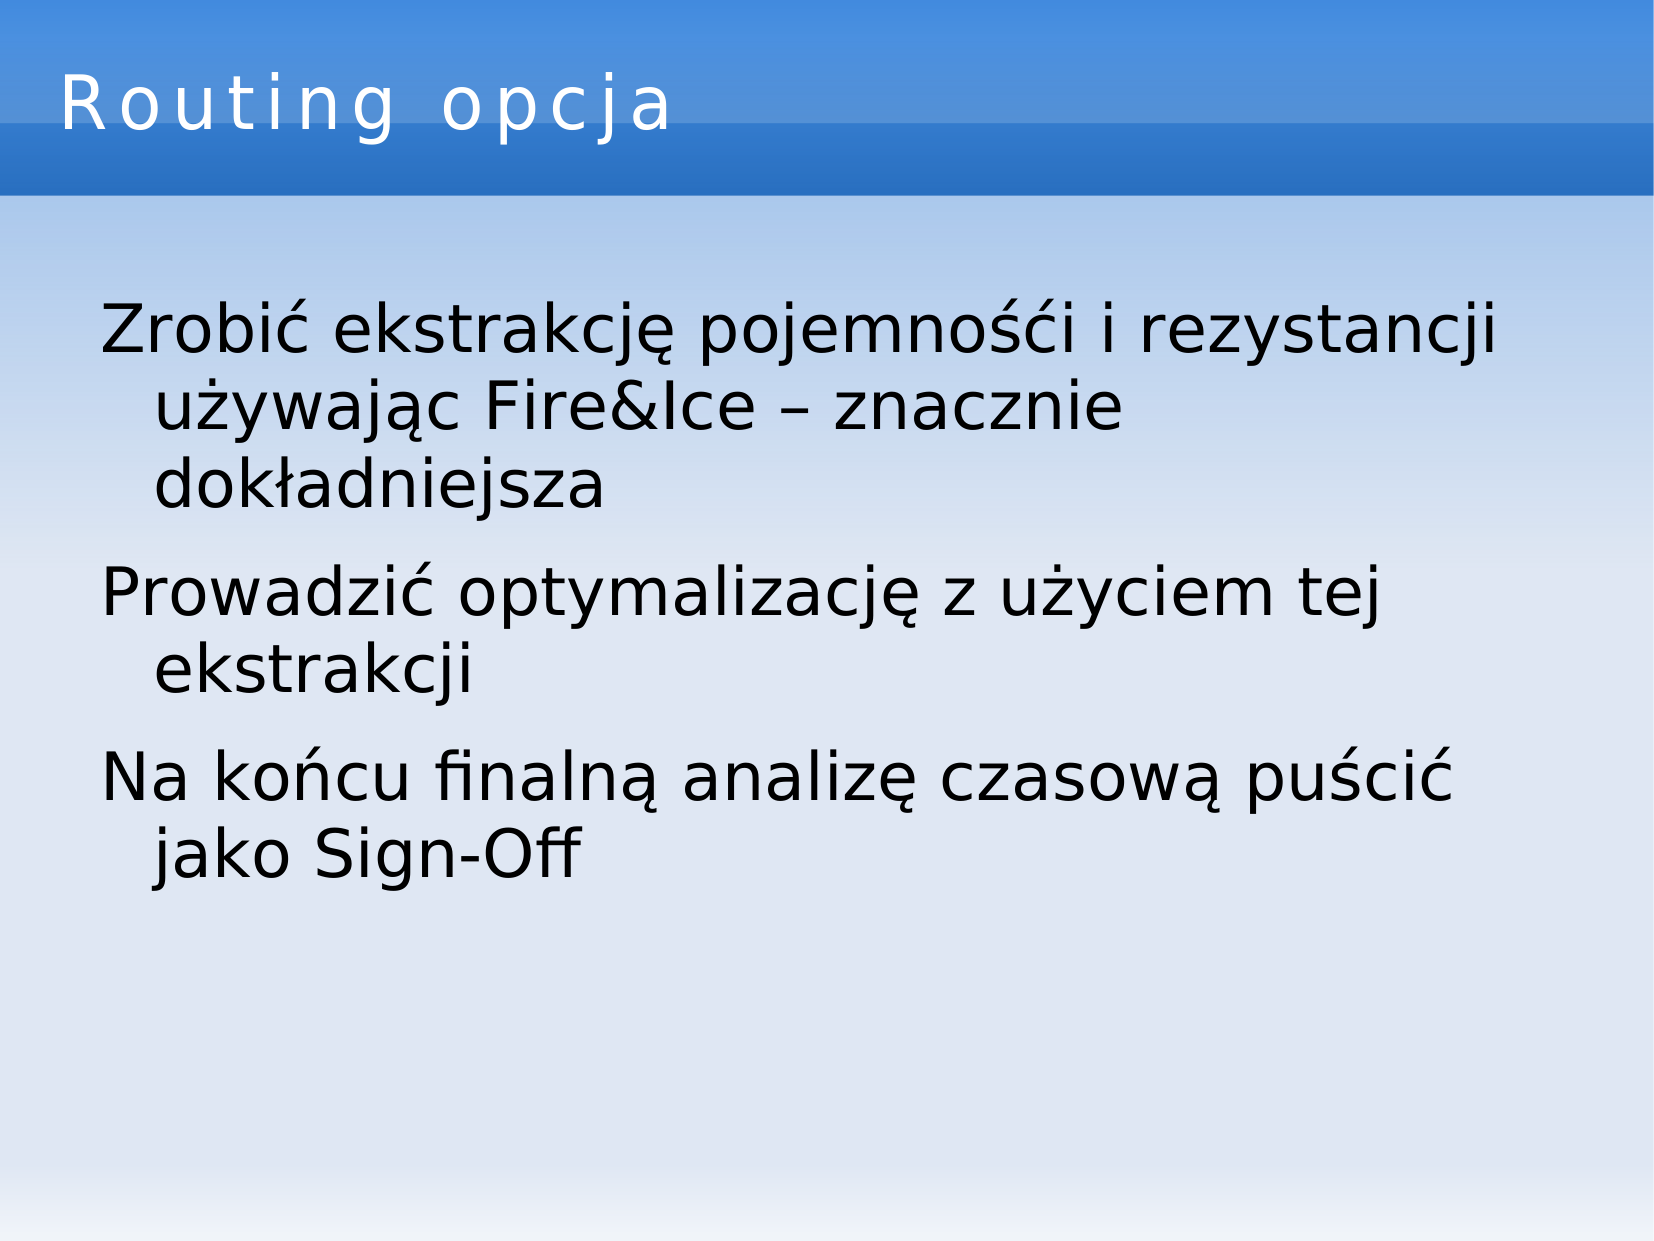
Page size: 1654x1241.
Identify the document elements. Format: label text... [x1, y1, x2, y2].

list Zrobić ekstrakcję pojemnośći i rezystancji używając Fire&Ice – znacznie dokładniejsza Prowadzić optymalizację z użyciem tej ekstrakcji Na końcu finalną analizę czasową puścić jako Sign-Off [82, 290, 1571, 1109]
picture [0, 0, 1654, 1241]
title Routing opcja [59, 29, 1270, 178]
